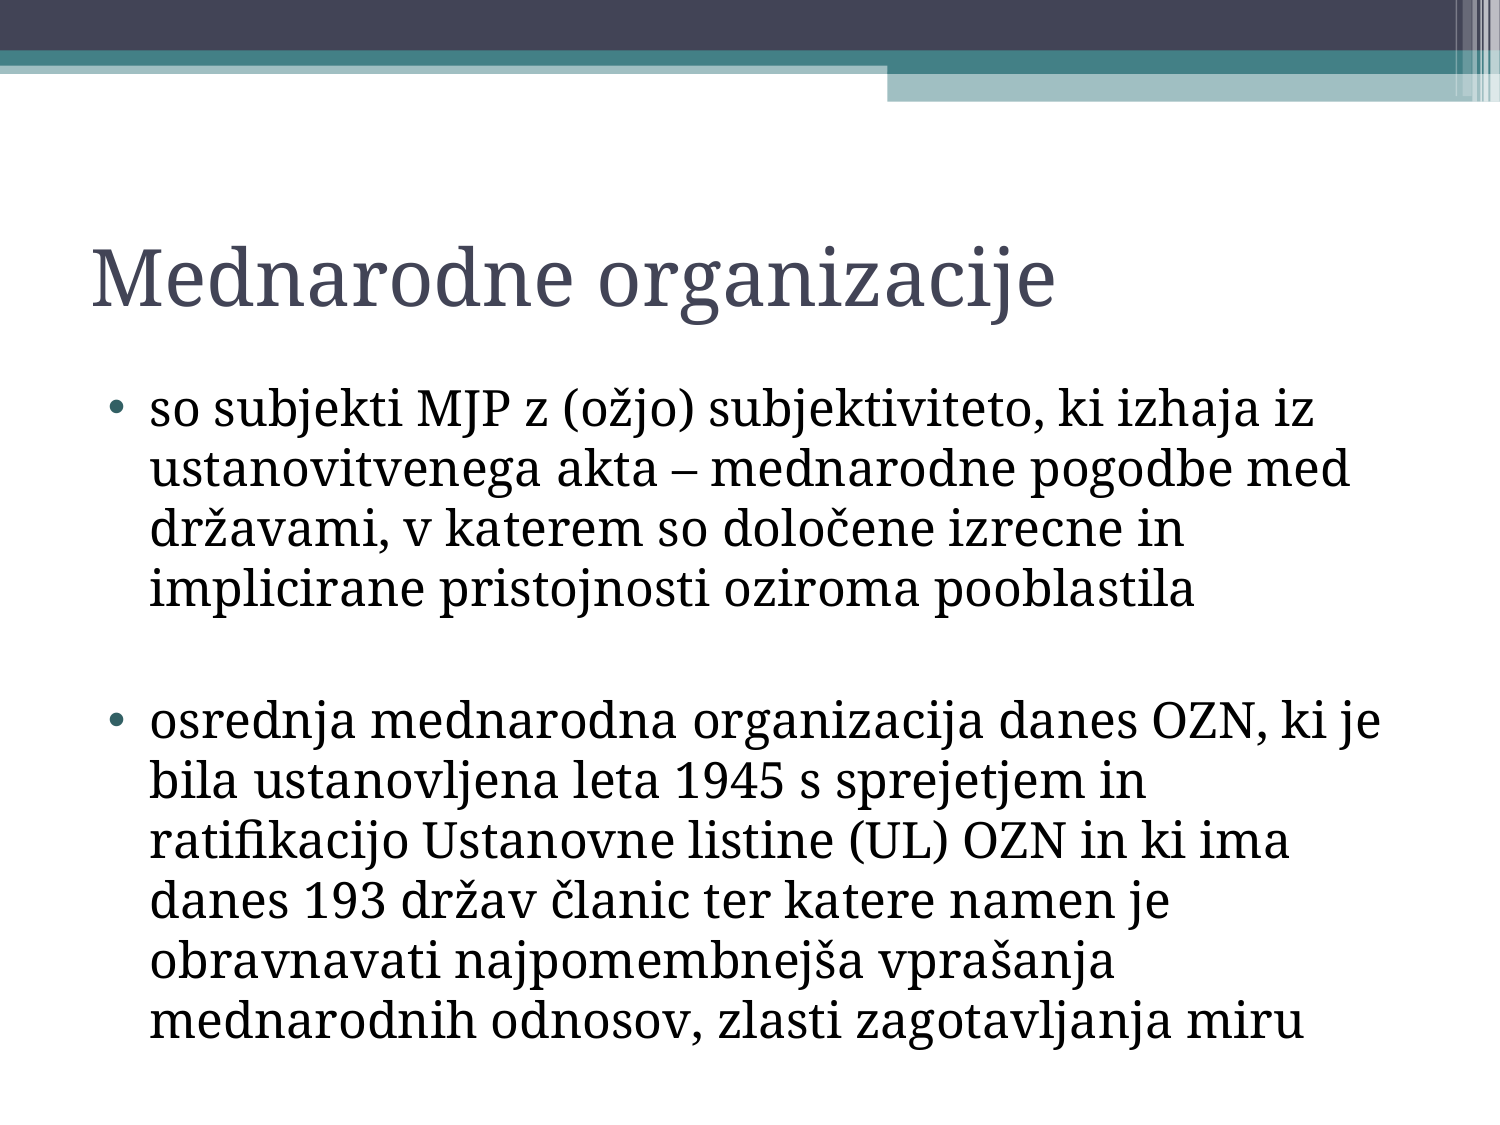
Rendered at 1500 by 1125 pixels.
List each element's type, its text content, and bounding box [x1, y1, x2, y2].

title Mednarodne organizacije [75, 187, 1426, 363]
list so subjekti MJP z (ožjo) subjektiviteto, ki izhaja iz ustanovitvenega akta – mednarodne pogodbe med državami, v katerem so določene izrecne in implicirane pristojnosti oziroma pooblastila osrednja mednarodna organizacija danes OZN, ki je bila ustanovljena leta 1945 s sprejetjem in ratifikacijo Ustanovne listine (UL) OZN in ki ima danes 193 držav članic ter katere namen je obravnavati najpomembnejša vprašanja mednarodnih odnosov, zlasti zagotavljanja miru [75, 369, 1426, 1079]
